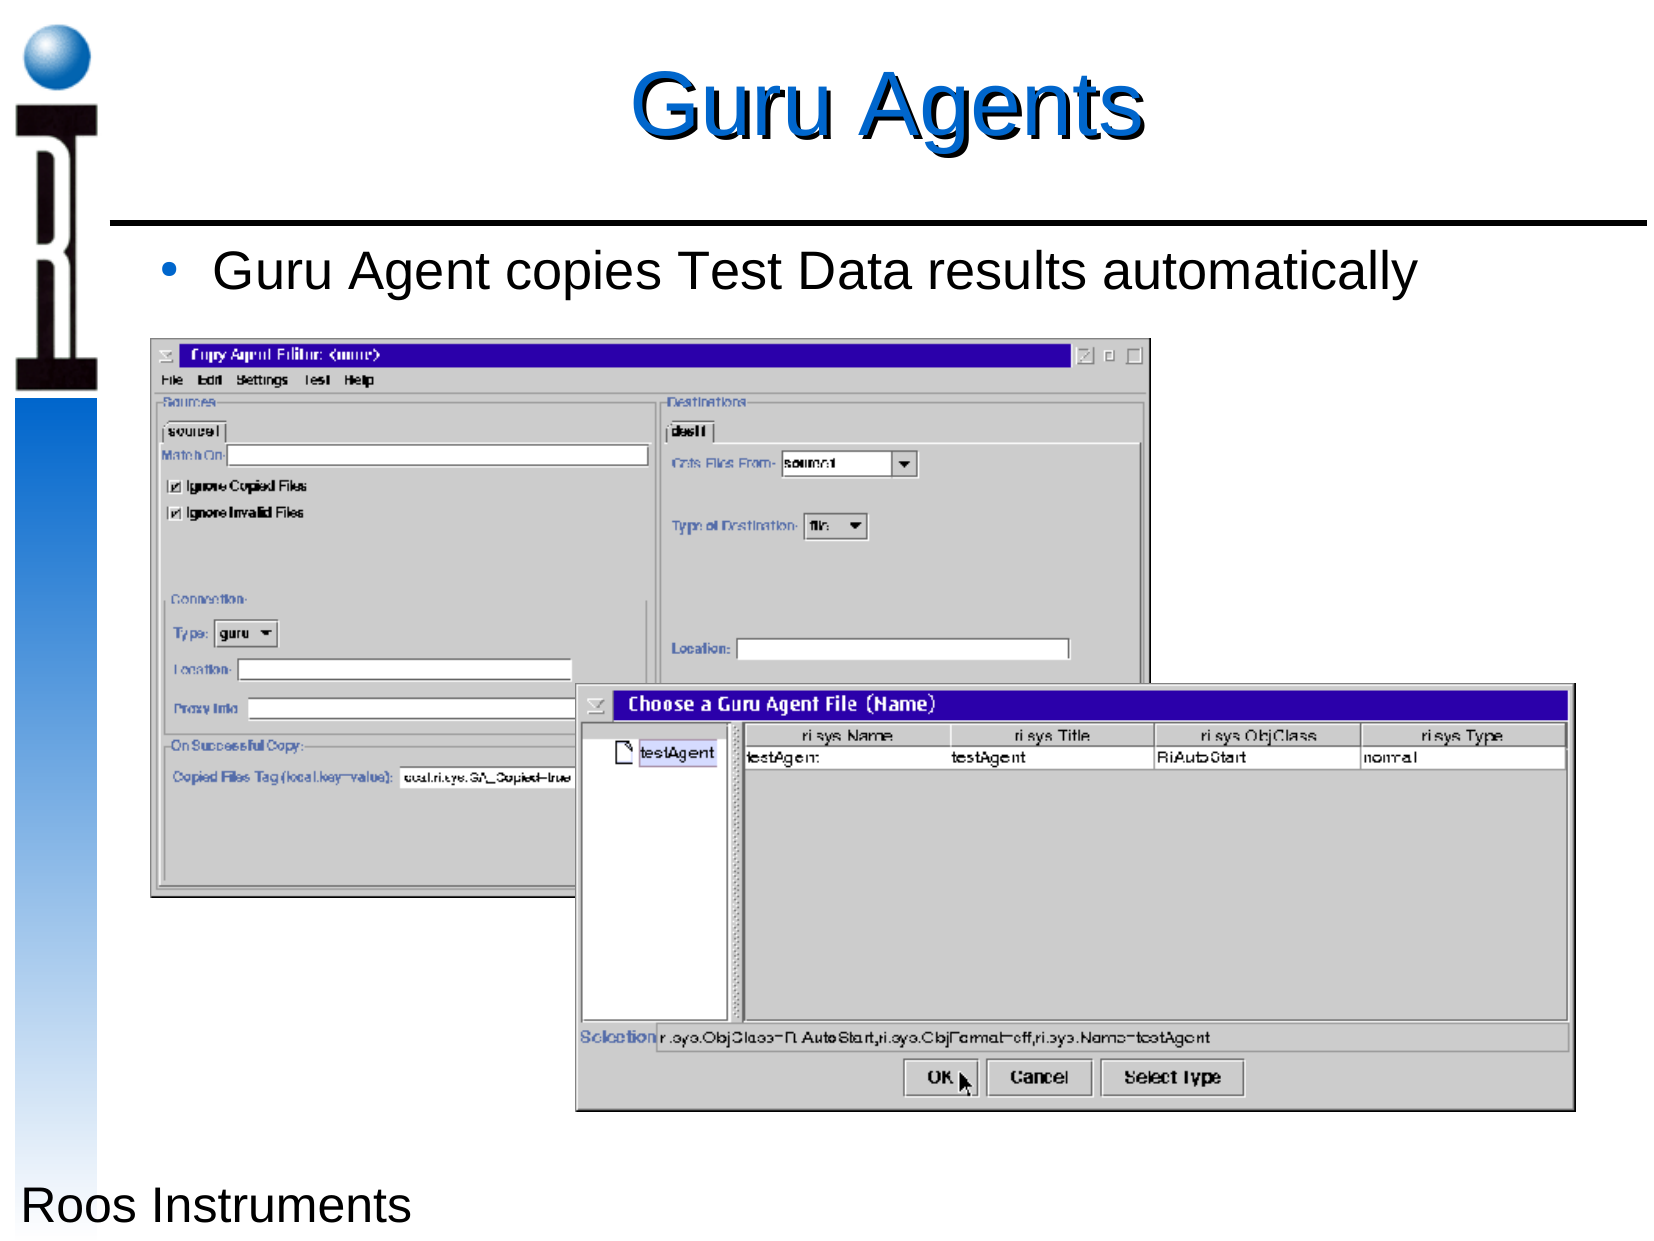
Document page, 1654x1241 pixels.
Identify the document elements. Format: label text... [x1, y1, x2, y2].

picture [150, 338, 1576, 1112]
picture [11, 20, 103, 398]
title Guru Agents [121, 0, 1654, 208]
list Guru Agent copies Test Data results automatically [124, 240, 1654, 1104]
